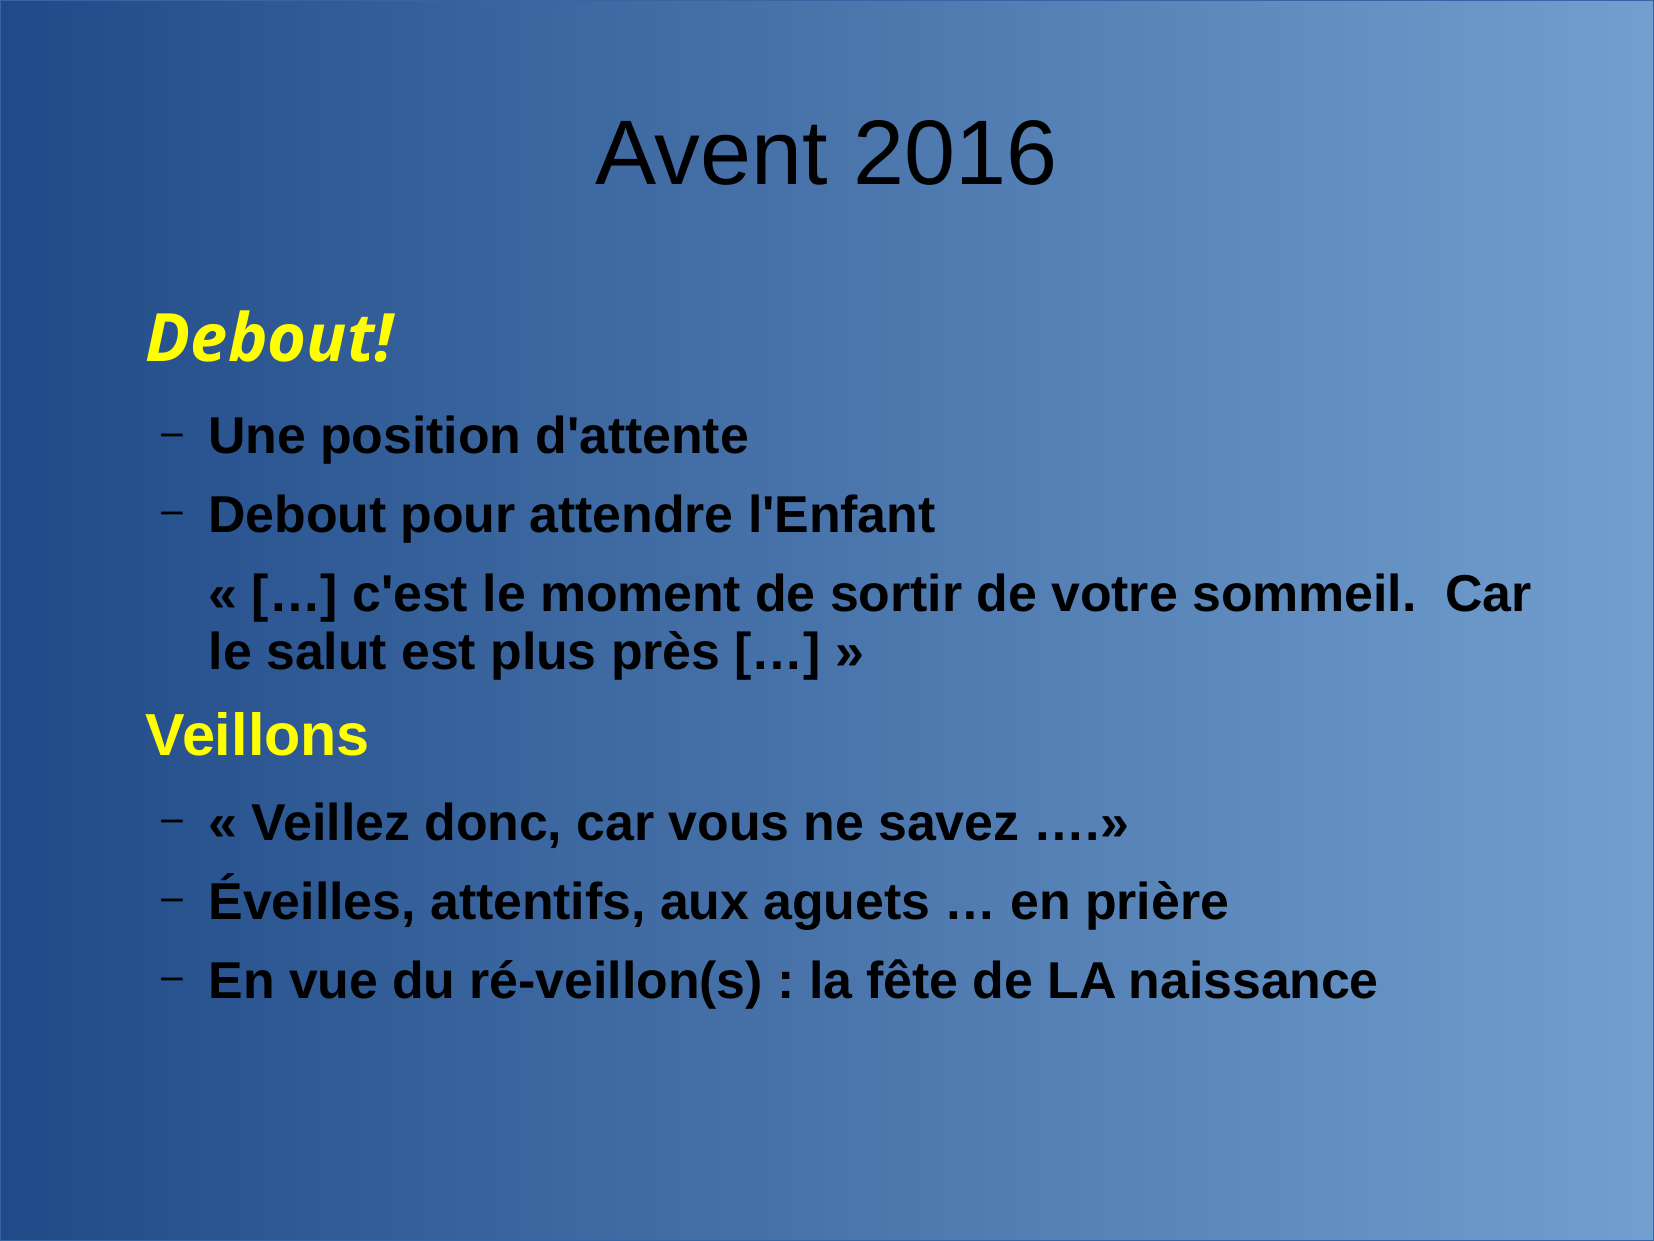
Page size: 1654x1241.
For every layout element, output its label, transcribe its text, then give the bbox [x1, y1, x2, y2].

list Debout! Une position d'attente Debout pour attendre l'Enfant « […] c'est le moment de sortir de votre sommeil. Car le salut est plus près […] » Veillons « Veillez donc, car vous ne savez ….» Éveilles, attentifs, aux aguets … en prière En vue du ré-veillon(s) : la fête de LA naissance [82, 290, 1571, 1010]
title Avent 2016 [82, 49, 1571, 257]
